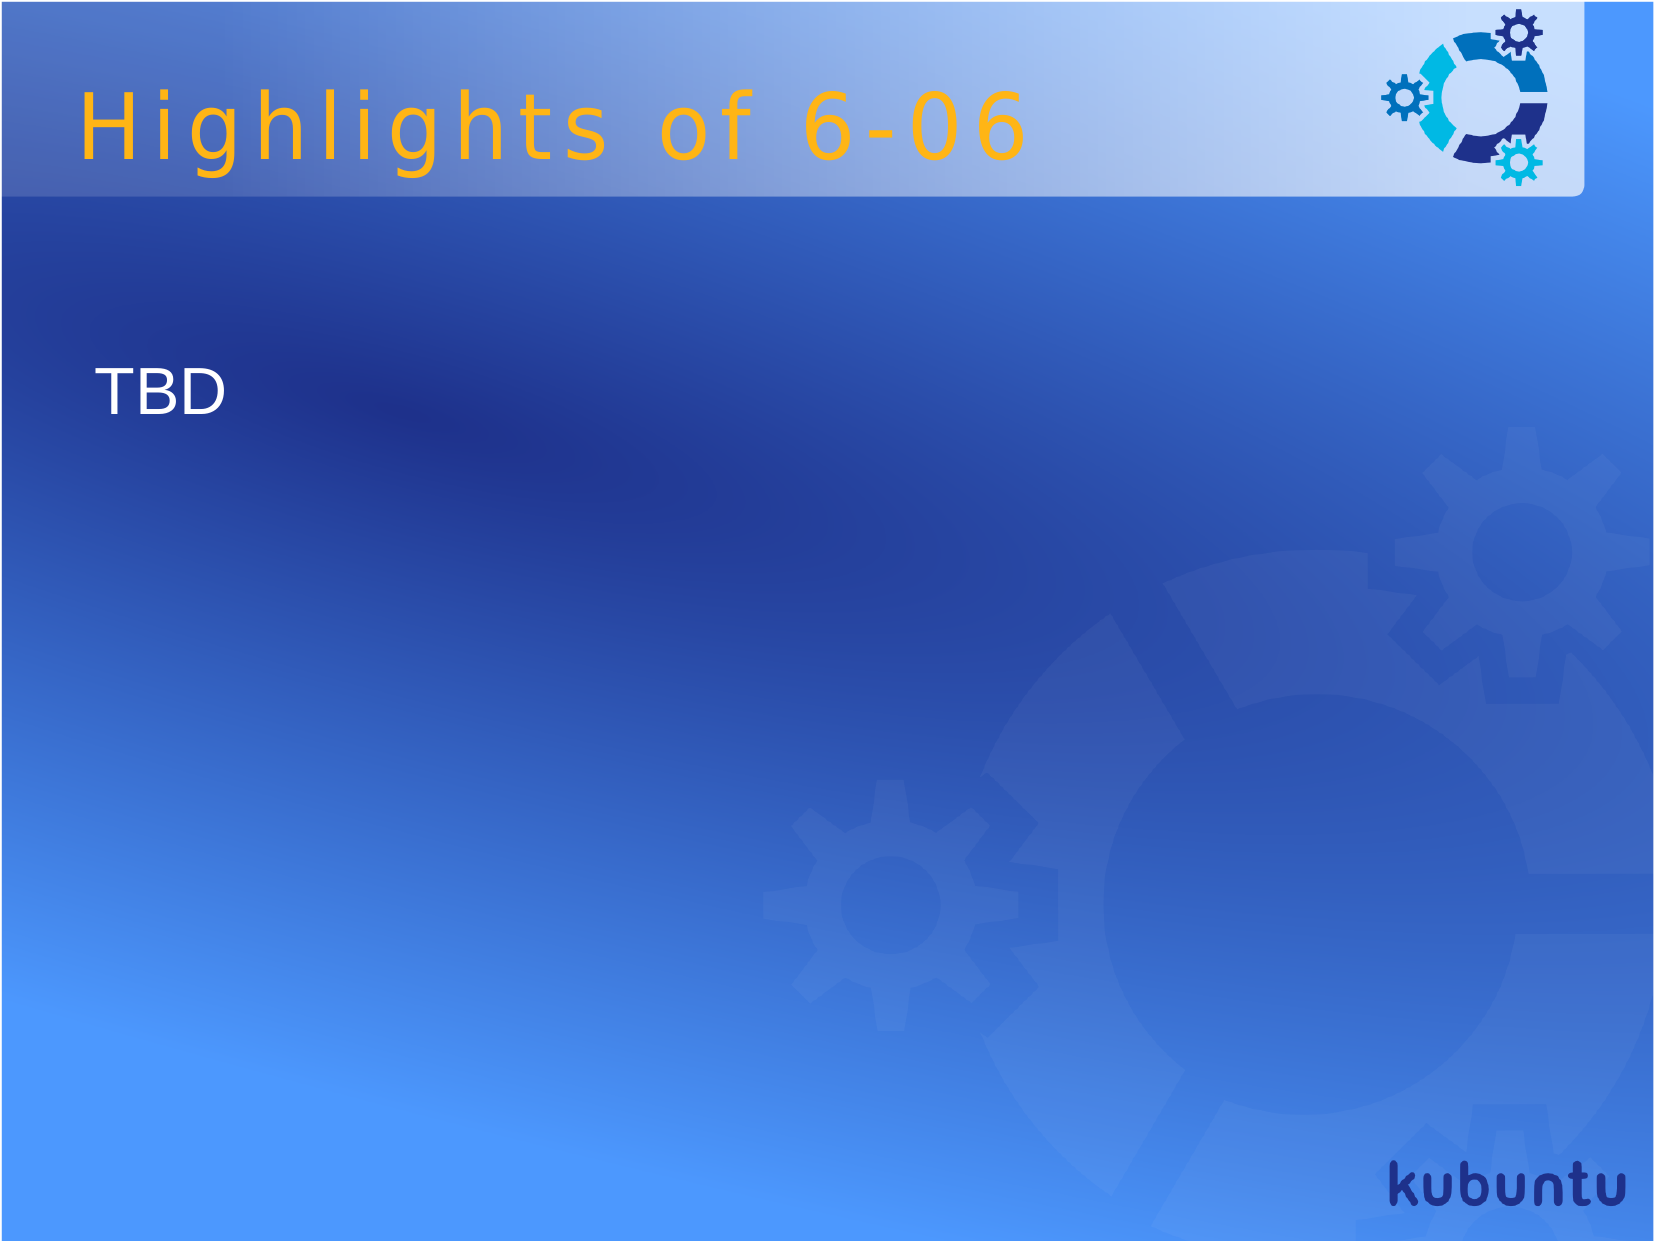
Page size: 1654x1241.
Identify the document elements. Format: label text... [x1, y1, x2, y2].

picture [0, 0, 1654, 1241]
list TBD [76, 354, 1565, 1173]
title Highlights of 6-06 [76, 19, 1648, 237]
